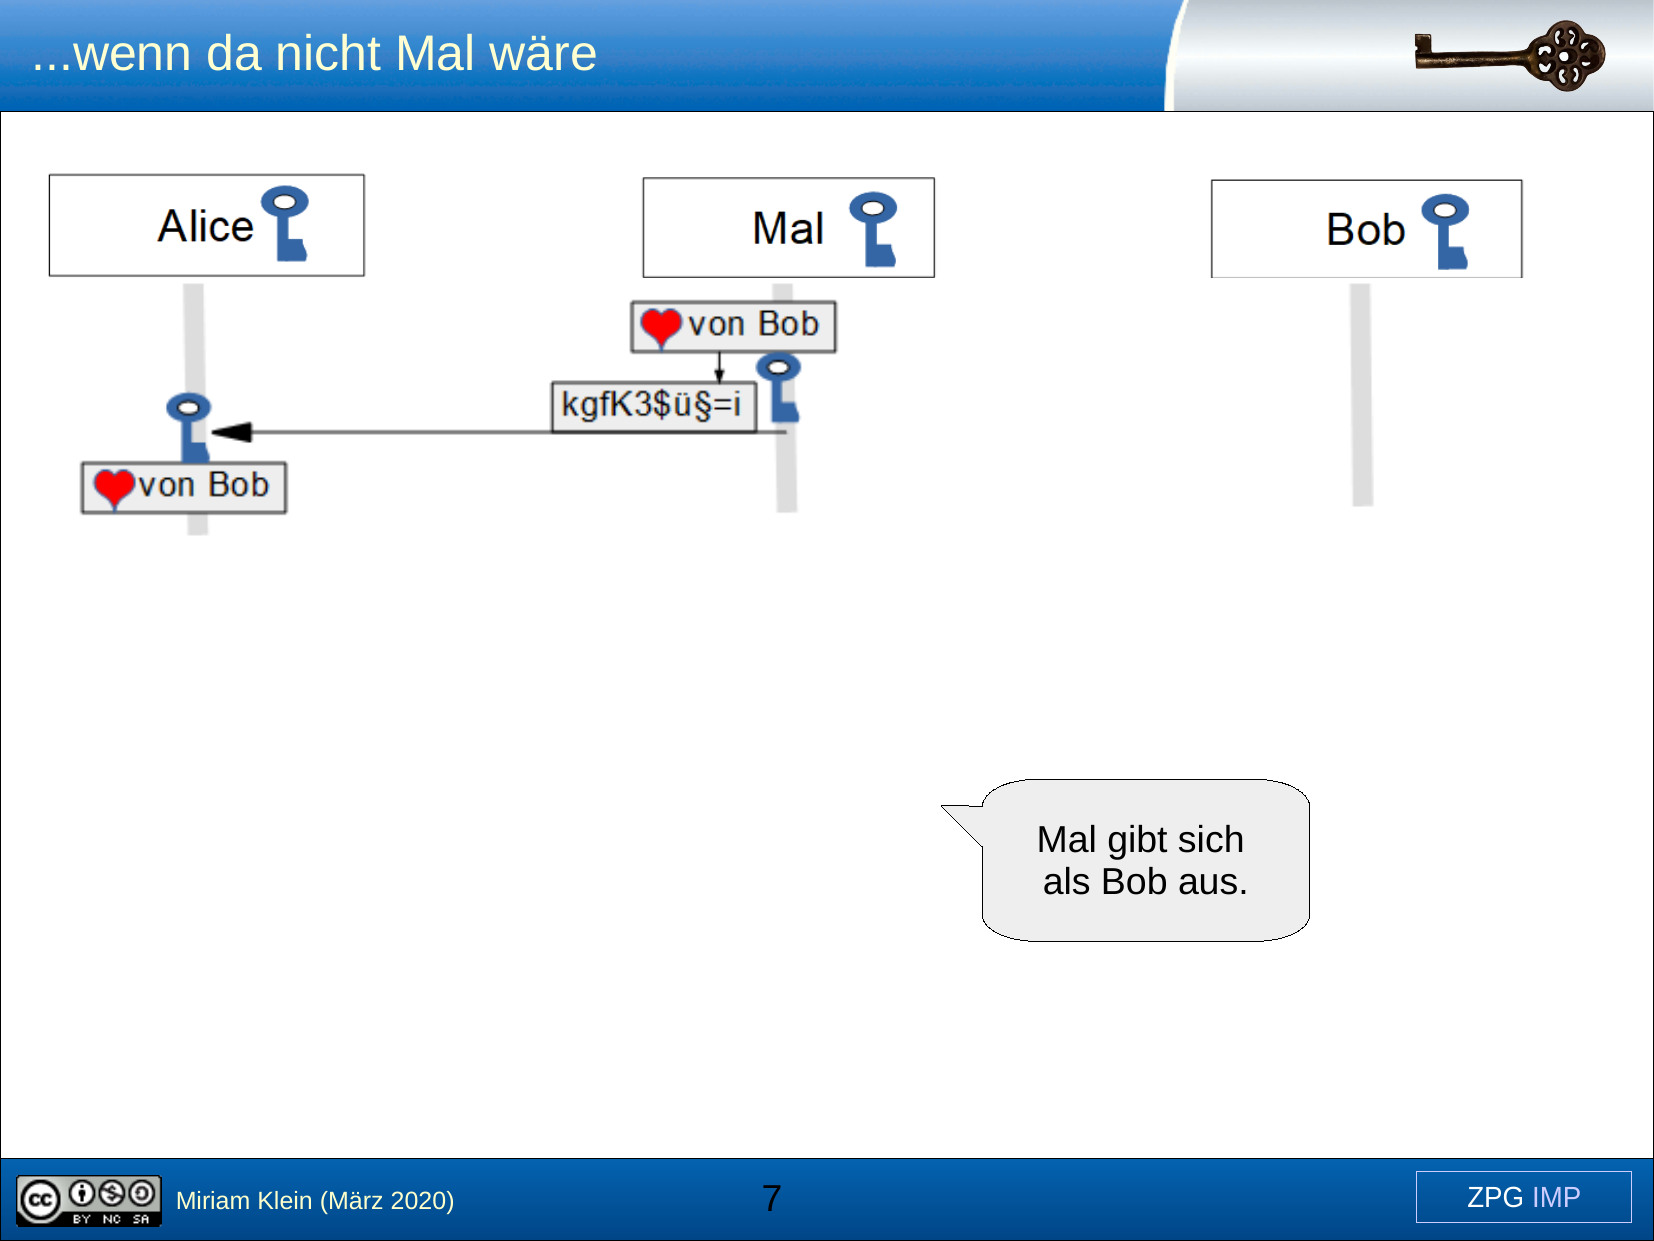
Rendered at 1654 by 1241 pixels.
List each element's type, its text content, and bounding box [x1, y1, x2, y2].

picture [0, 0, 1654, 111]
title ...wenn da nicht Mal wäre [31, 14, 1151, 92]
picture [16, 1175, 162, 1227]
text_box Mal gibt sich als Bob aus. [941, 779, 1310, 942]
picture [43, 169, 1543, 540]
